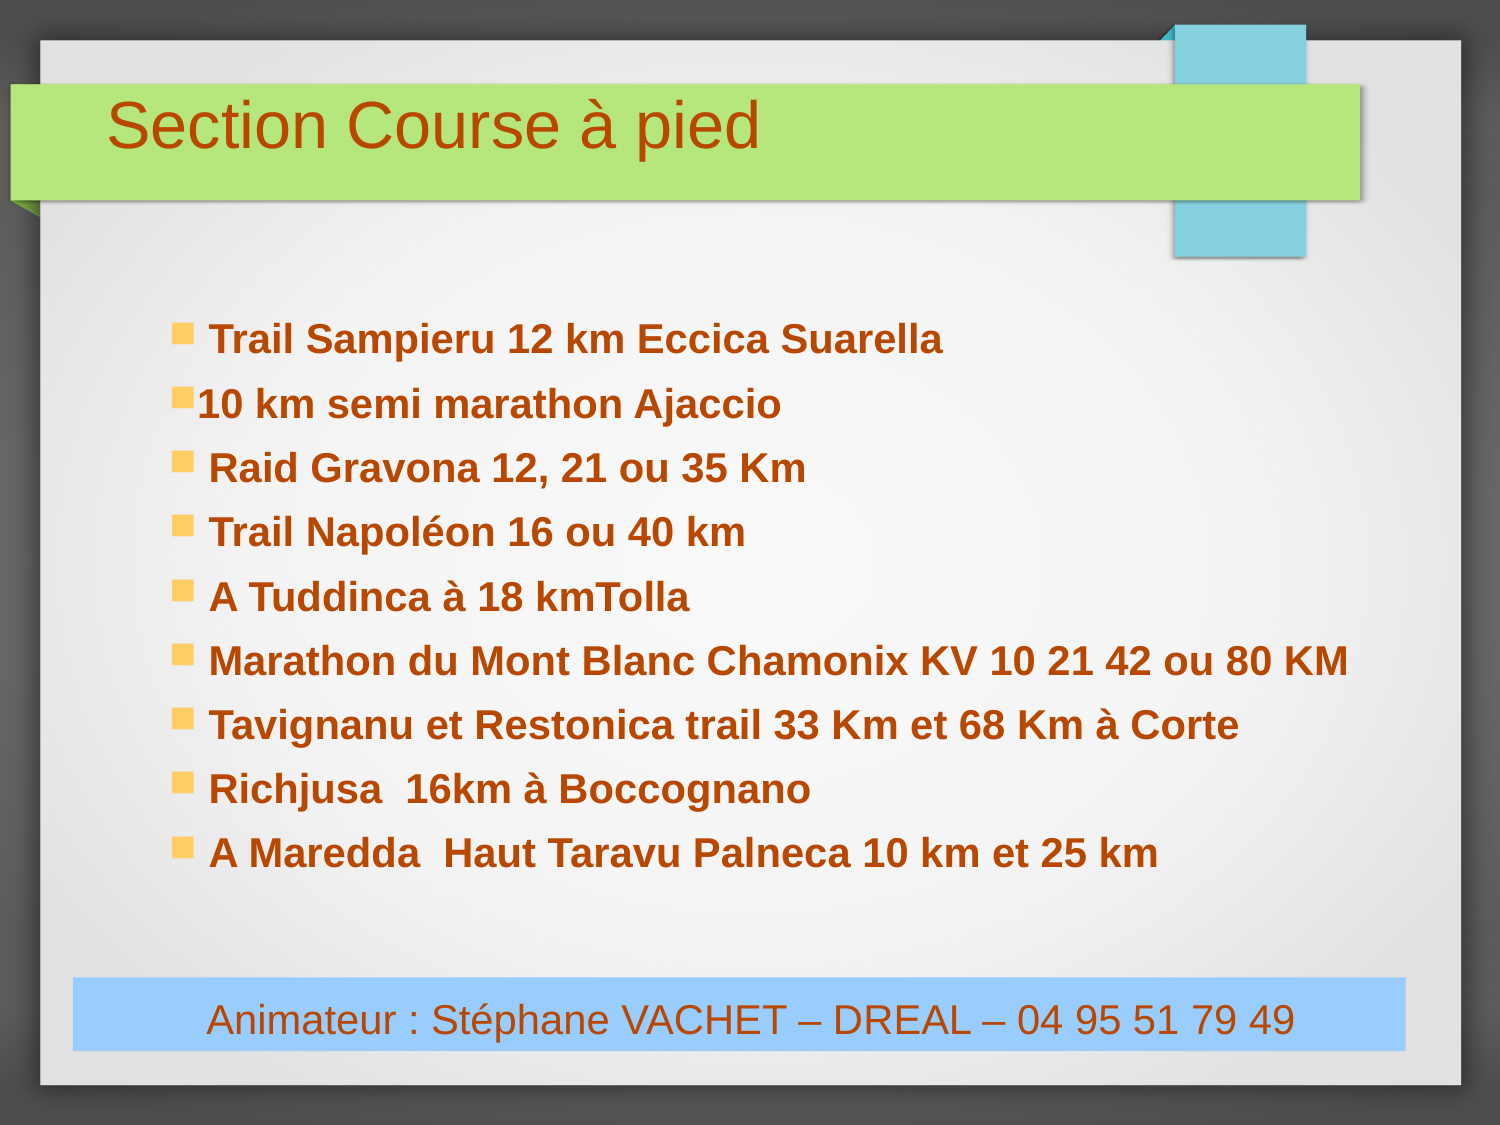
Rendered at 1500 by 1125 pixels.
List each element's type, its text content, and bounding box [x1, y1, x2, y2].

title Section Course à pied [0, 106, 1158, 250]
text_box Animateur : Stéphane VACHET – DREAL – 04 95 51 79 49 [188, 989, 1314, 1052]
list Trail Sampieru 12 km Eccica Suarella 10 km semi marathon Ajaccio Raid Gravona 12, 21 ou 35 Km Trail Napoléon 16 ou 40 km A Tuddinca à 18 kmTolla Marathon du Mont Blanc Chamonix KV 10 21 42 ou 80 KM Tavignanu et Restonica trail 33 Km et 68 Km à Corte Richjusa 16km à Boccognano A Maredda Haut Taravu Palneca 10 km et 25 km [153, 177, 1365, 945]
text_box [72, 977, 1406, 1052]
picture [0, 0, 1500, 1125]
